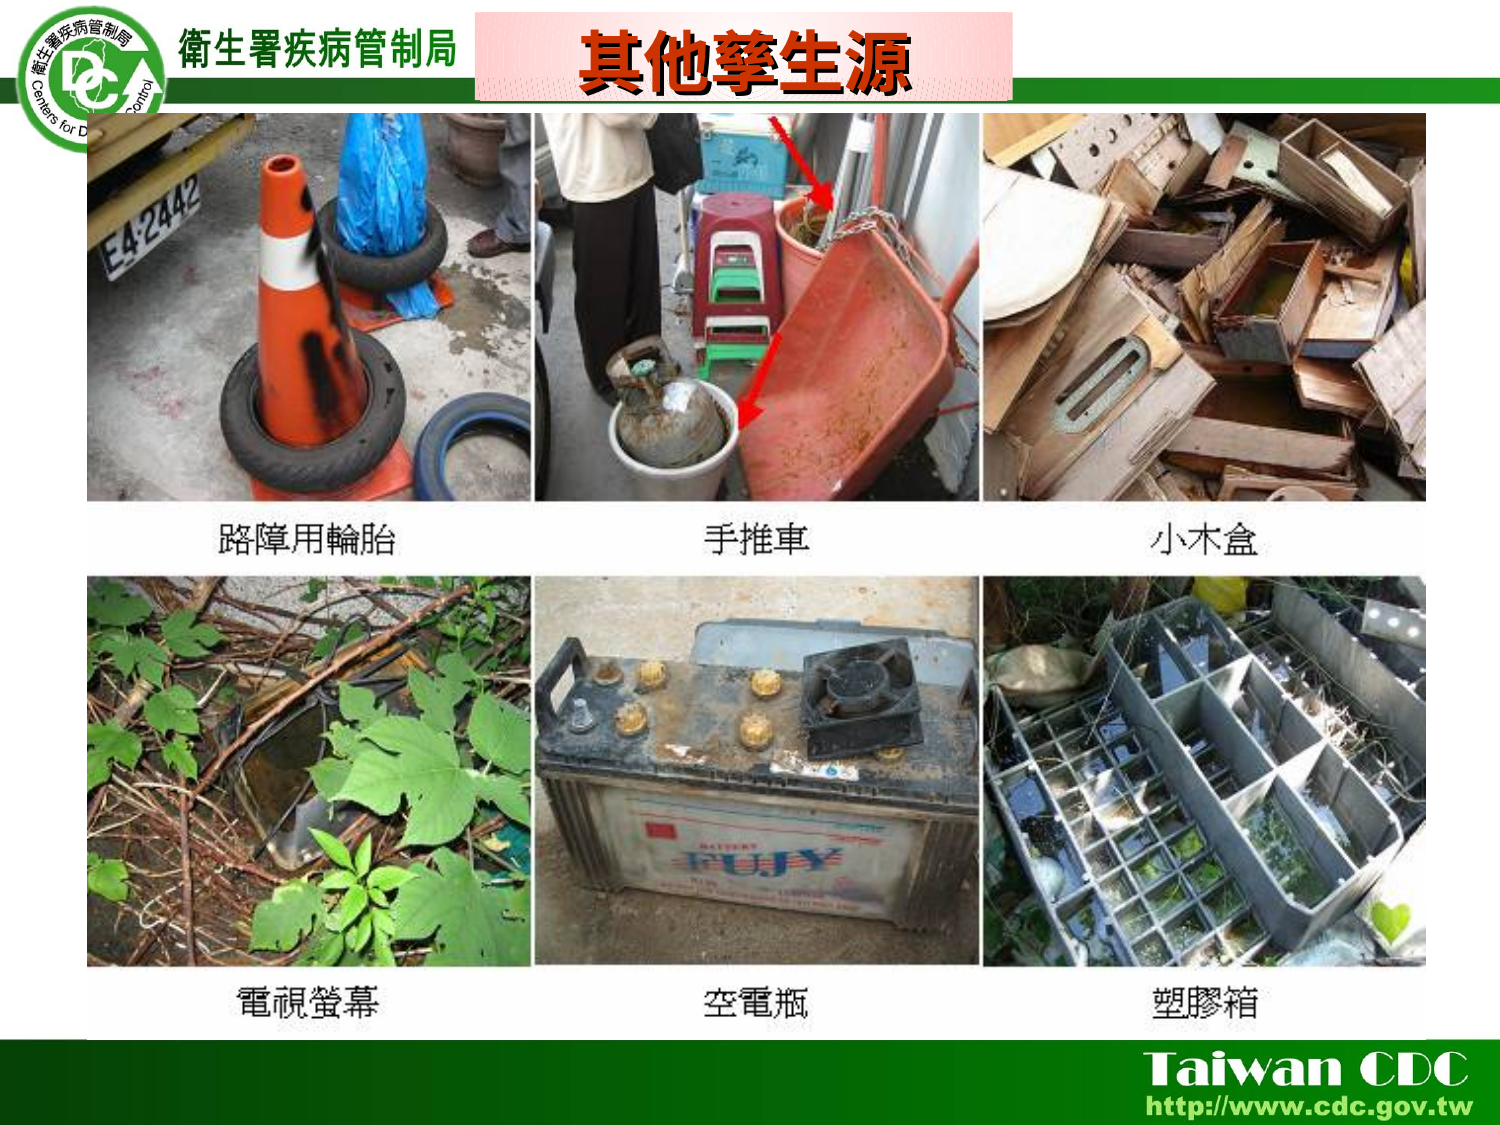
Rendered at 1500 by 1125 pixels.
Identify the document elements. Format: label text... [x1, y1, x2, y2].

text_box 其他孳生源 [475, 13, 1013, 100]
picture [87, 113, 1426, 1040]
text_box [1175, 987, 1488, 1063]
